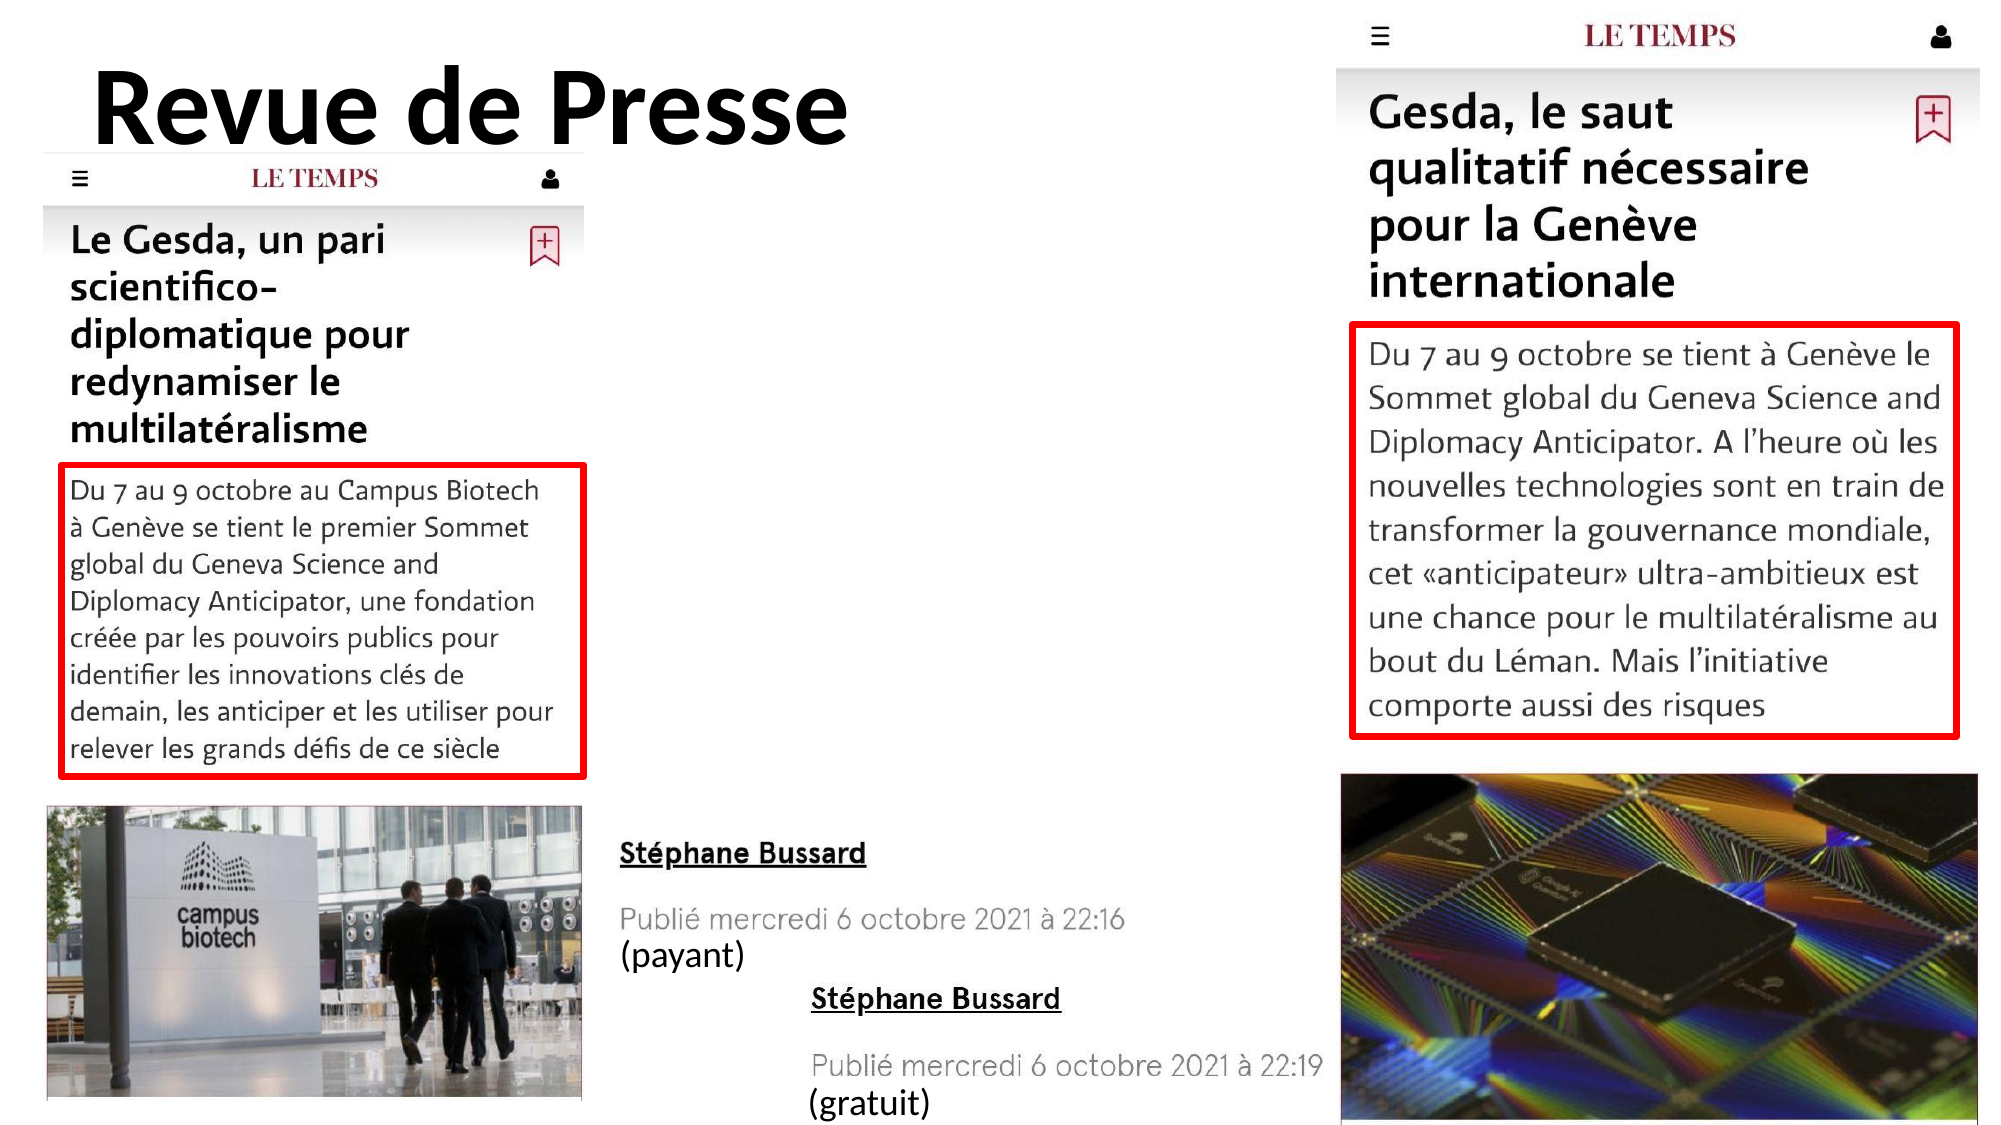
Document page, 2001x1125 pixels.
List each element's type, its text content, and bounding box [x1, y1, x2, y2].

picture [43, 151, 584, 1101]
picture [590, 812, 1171, 940]
text_box (gratuit) [792, 1070, 972, 1125]
picture [65, 468, 580, 773]
text_box (payant) [604, 922, 784, 983]
picture [781, 0, 1980, 1125]
text_box Revue de Presse [77, 24, 1214, 175]
